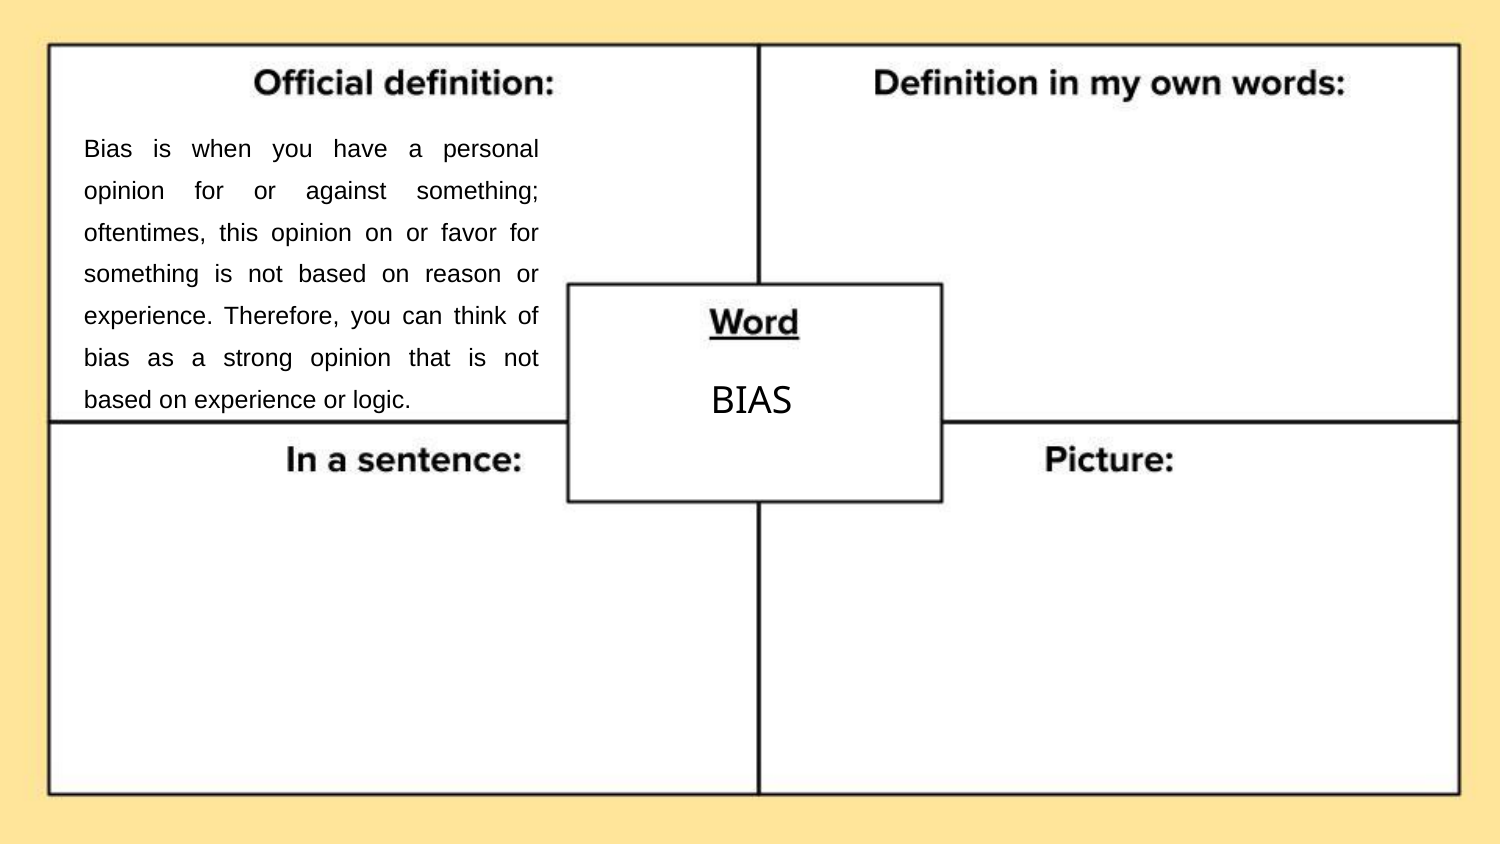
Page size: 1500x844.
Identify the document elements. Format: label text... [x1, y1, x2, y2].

text_box Bias is when you have a personal opinion for or against something; oftentimes, this opinion on or favor for something is not based on reason or experience. Therefore, you can think of bias as a strong opinion that is not based on experience or logic. [68, 105, 555, 502]
picture [0, 0, 1500, 844]
text_box BIAS [656, 361, 872, 437]
